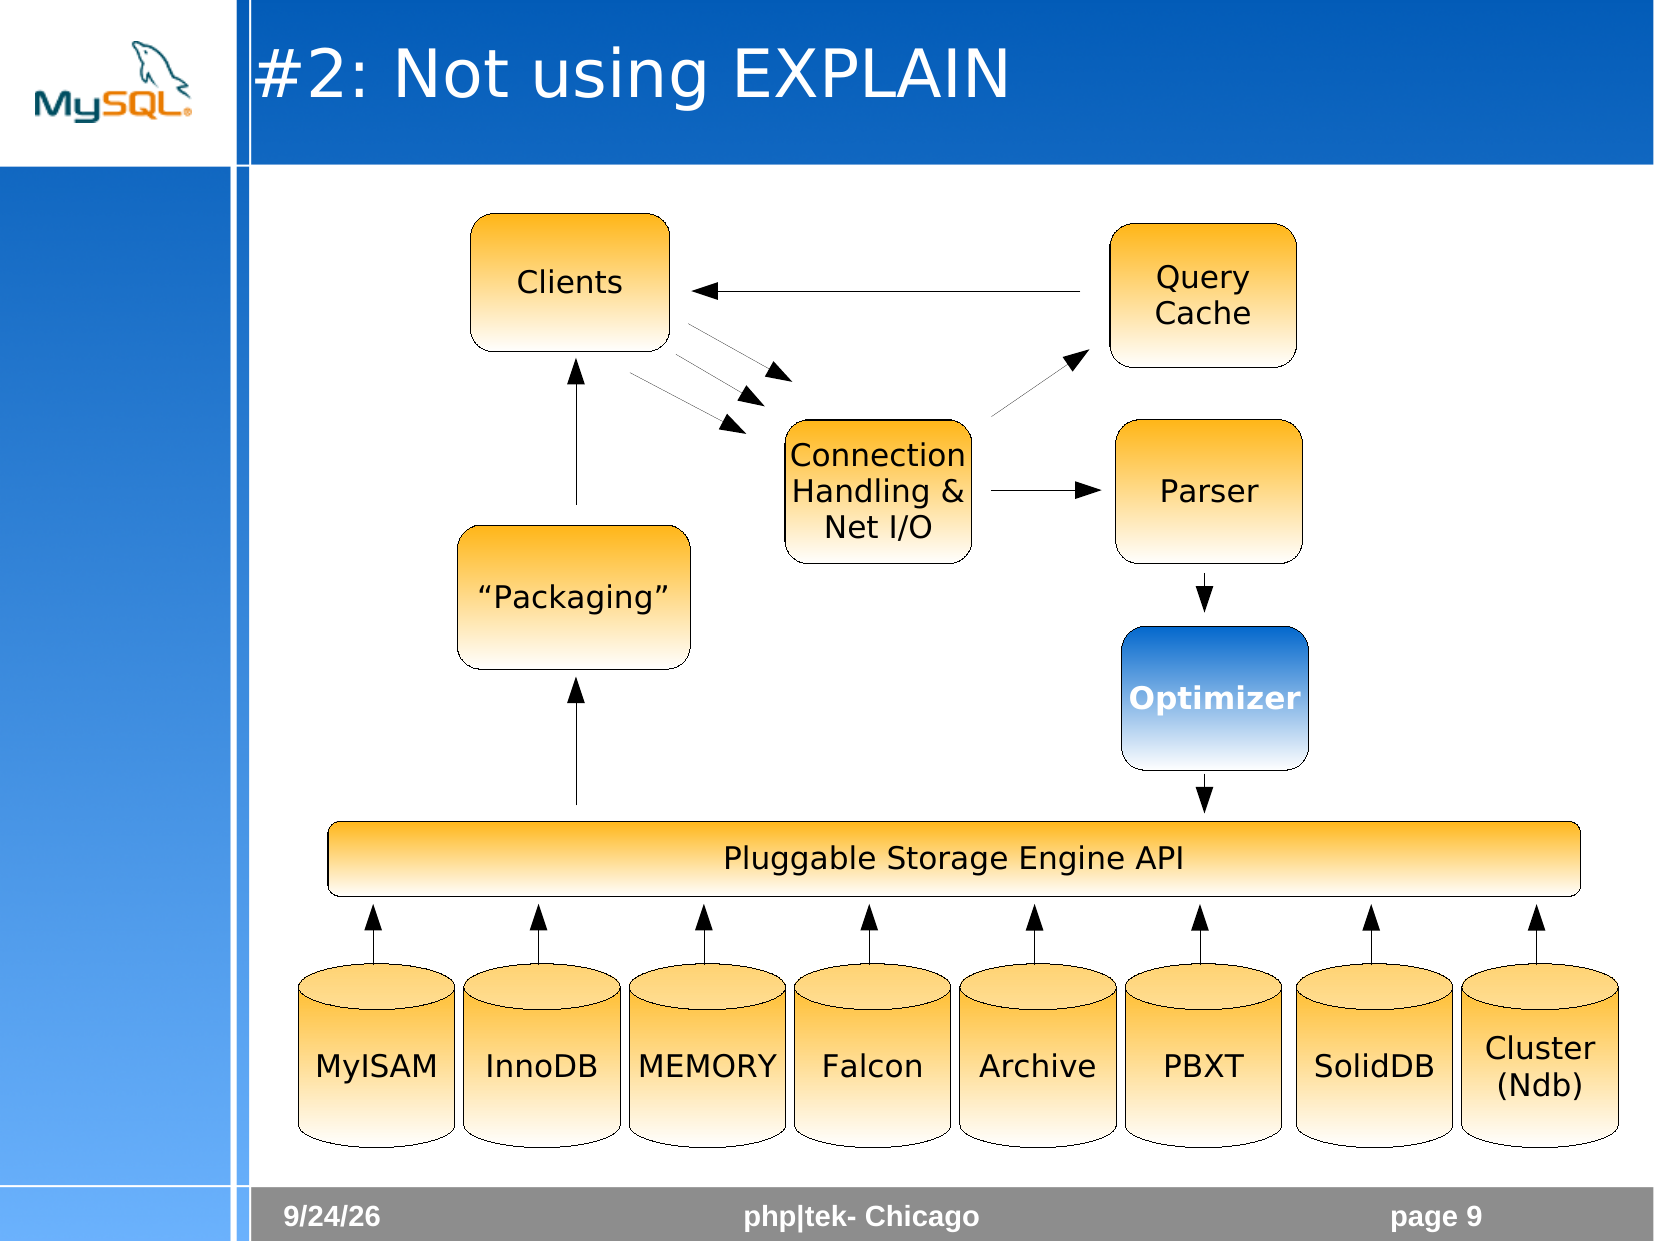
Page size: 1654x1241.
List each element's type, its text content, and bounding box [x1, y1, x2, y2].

text_box PBXT [1125, 990, 1282, 1148]
text_box Parser [1115, 419, 1303, 564]
text_box Optimizer [1121, 626, 1309, 771]
text_box MyISAM [298, 990, 455, 1148]
text_box Cluster (Ndb) [1461, 988, 1619, 1148]
picture [0, 0, 1654, 1241]
text_box Query Cache [1109, 223, 1297, 368]
text_box Falcon [794, 990, 951, 1148]
text_box SolidDB [1296, 990, 1453, 1148]
title #2: Not using EXPLAIN [250, 11, 1477, 137]
picture [35, 41, 192, 123]
text_box MEMORY [629, 990, 786, 1148]
text_box Pluggable Storage Engine API [327, 821, 1581, 897]
text_box Archive [959, 988, 1117, 1148]
text_box “Packaging” [457, 525, 691, 670]
text_box InnoDB [463, 988, 621, 1148]
text_box Clients [470, 213, 670, 352]
text_box Connection Handling & Net I/O [784, 419, 972, 564]
